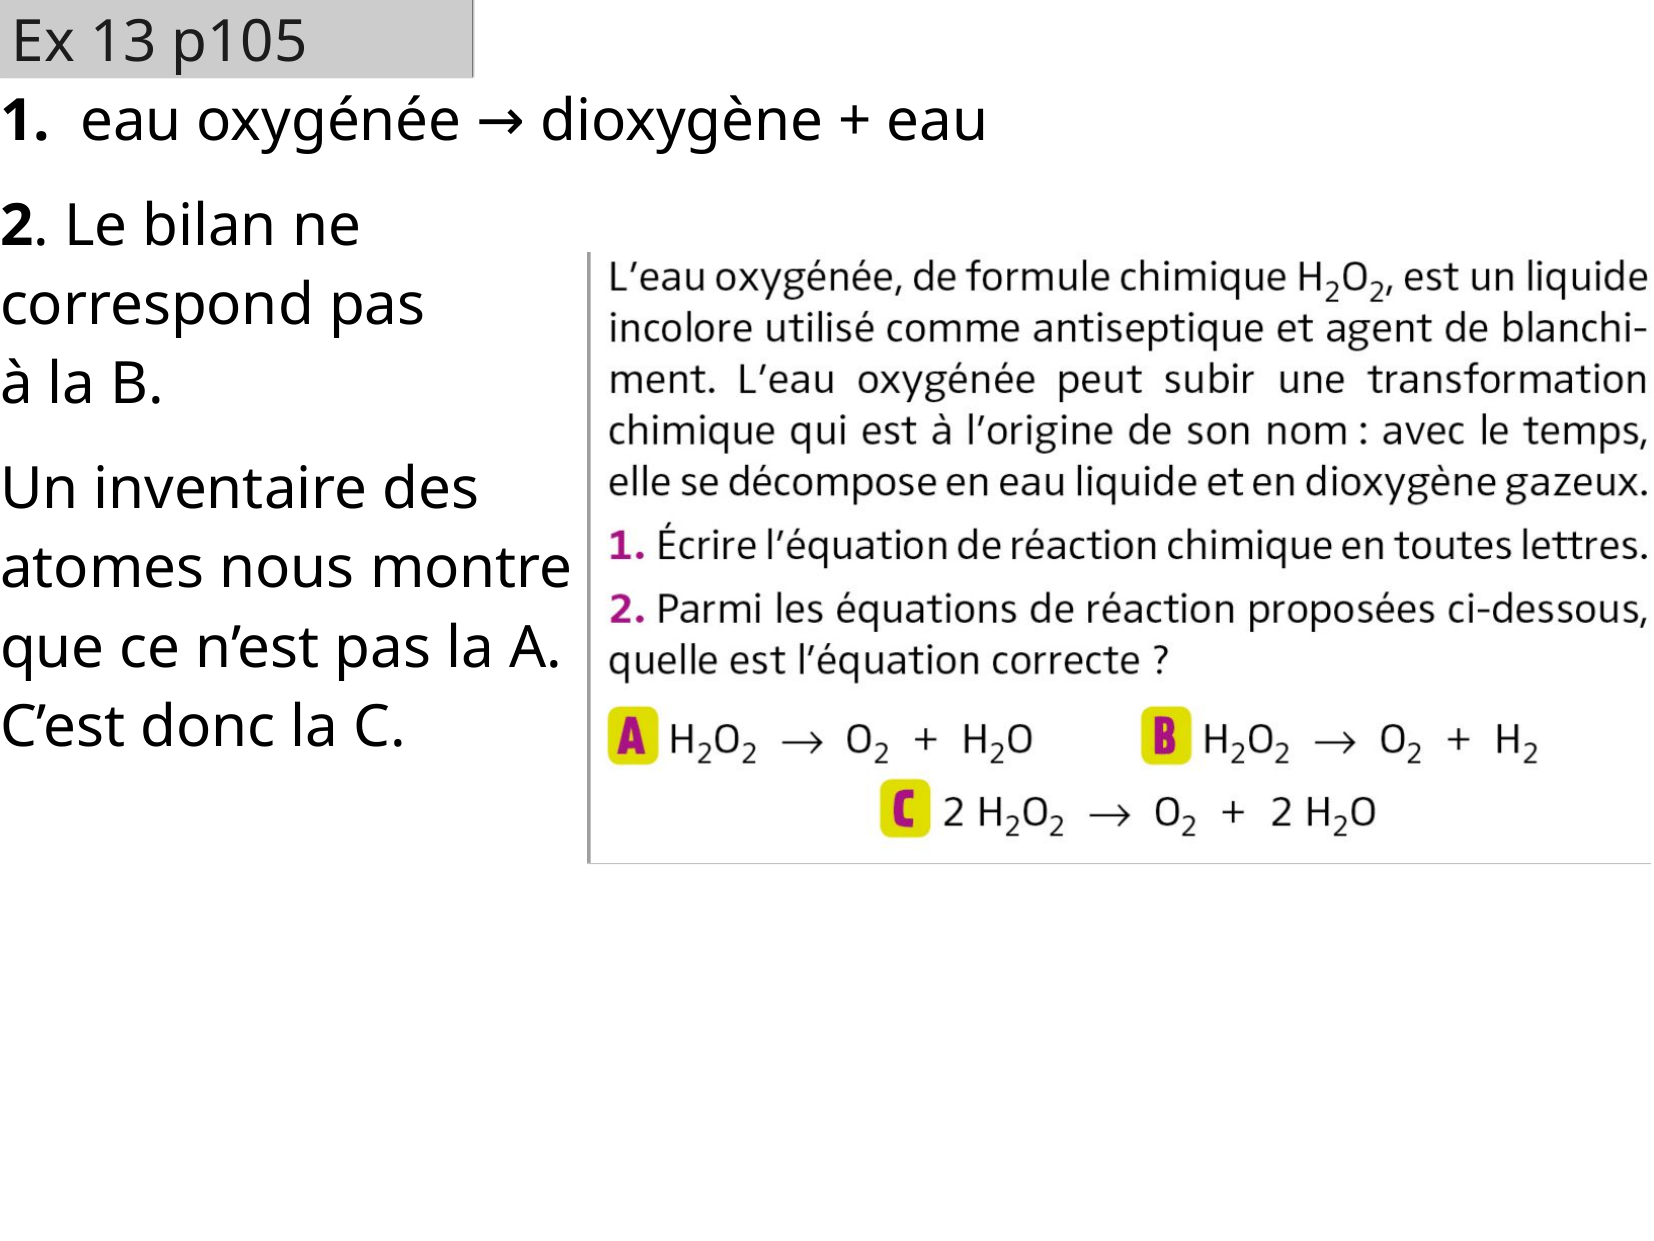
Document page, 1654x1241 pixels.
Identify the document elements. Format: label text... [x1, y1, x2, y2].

list 1. eau oxygénée → dioxygène + eau 2. Le bilan ne correspond pas à la B. Un inventaire des atomes nous montre que ce n’est pas la A. C’est donc la C. [0, 78, 1654, 1241]
title Ex 13 p105 [0, 0, 473, 78]
picture [590, 249, 1654, 863]
